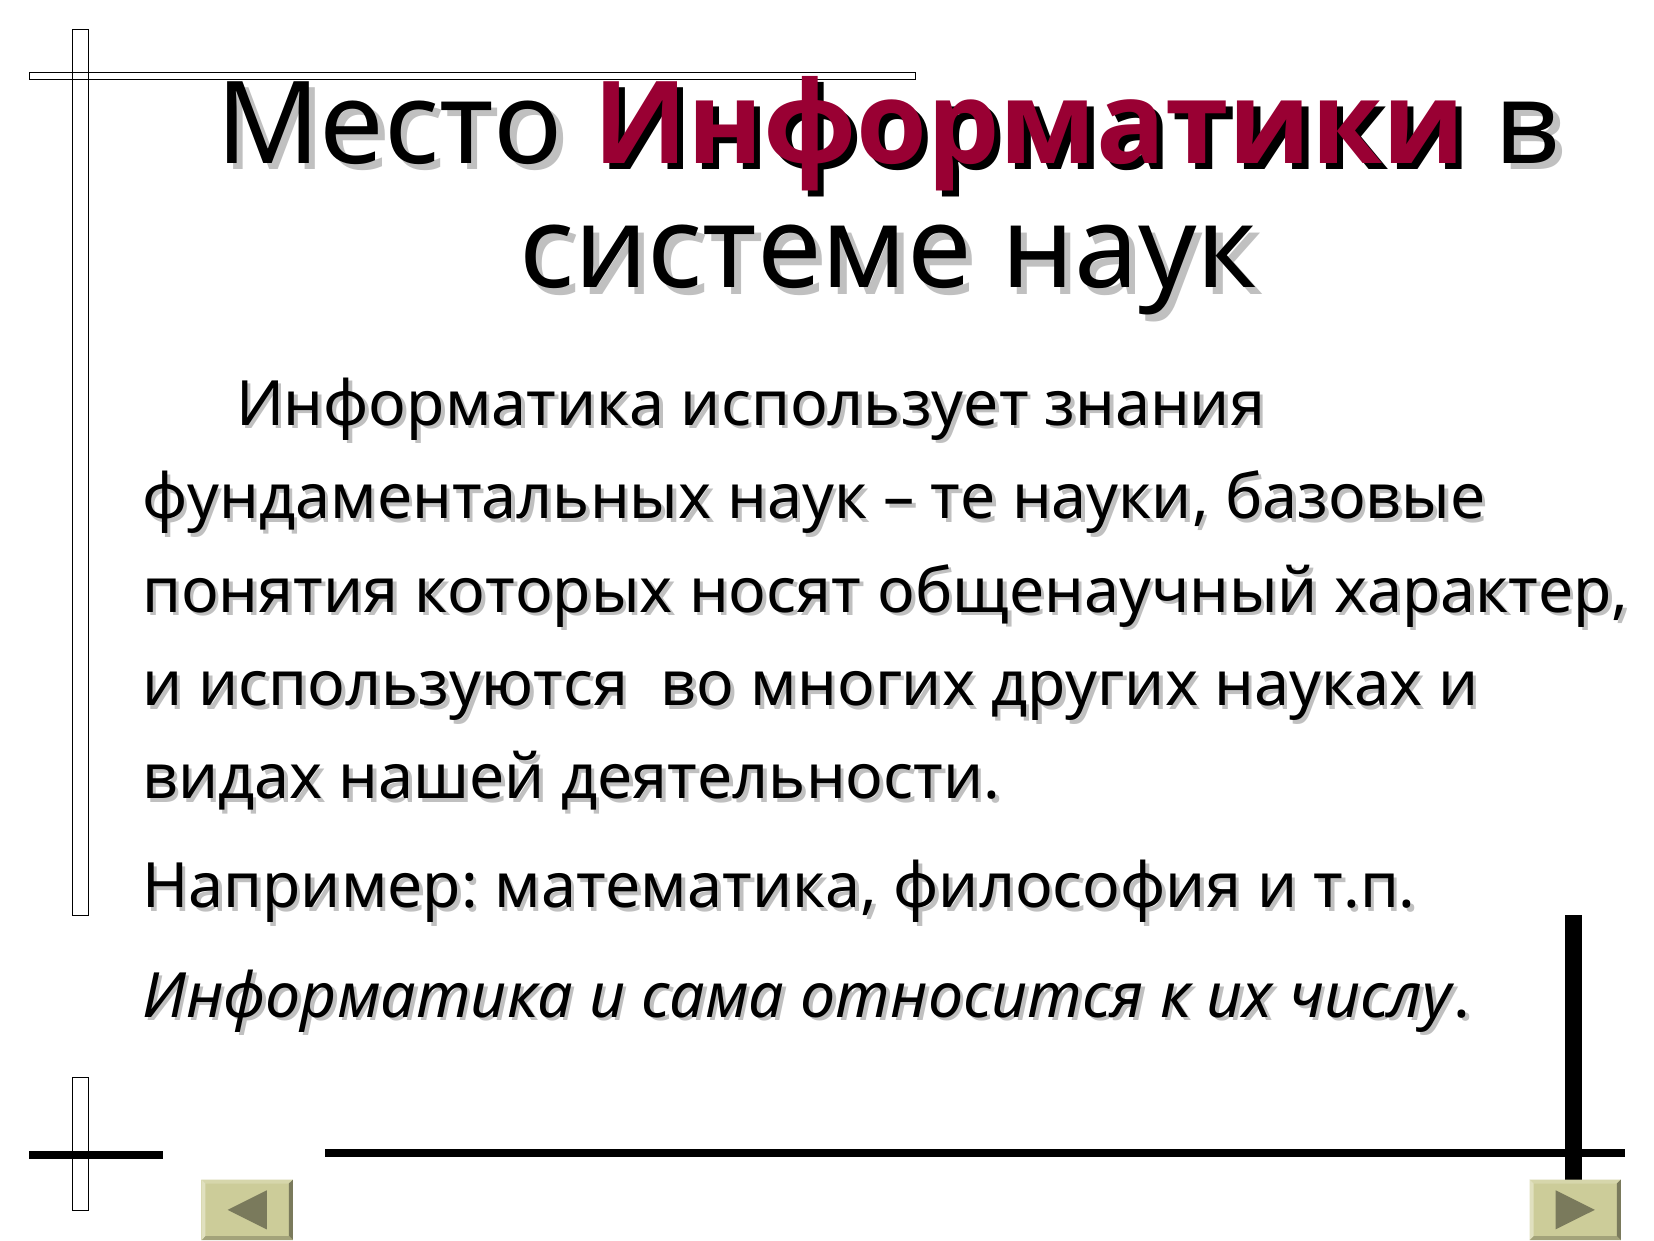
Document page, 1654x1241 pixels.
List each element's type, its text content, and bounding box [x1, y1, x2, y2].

list Информатика использует знания фундаментальных наук – те науки, базовые понятия которых носят общенаучный характер, и используются во многих других науках и видах нашей деятельности. Например: математика, философия и т.п. Информатика и сама относится к их числу. [71, 342, 1654, 1185]
text_box [202, 1179, 293, 1241]
title Место Информатики в системе наук [123, 47, 1654, 329]
text_box [1530, 1179, 1621, 1241]
